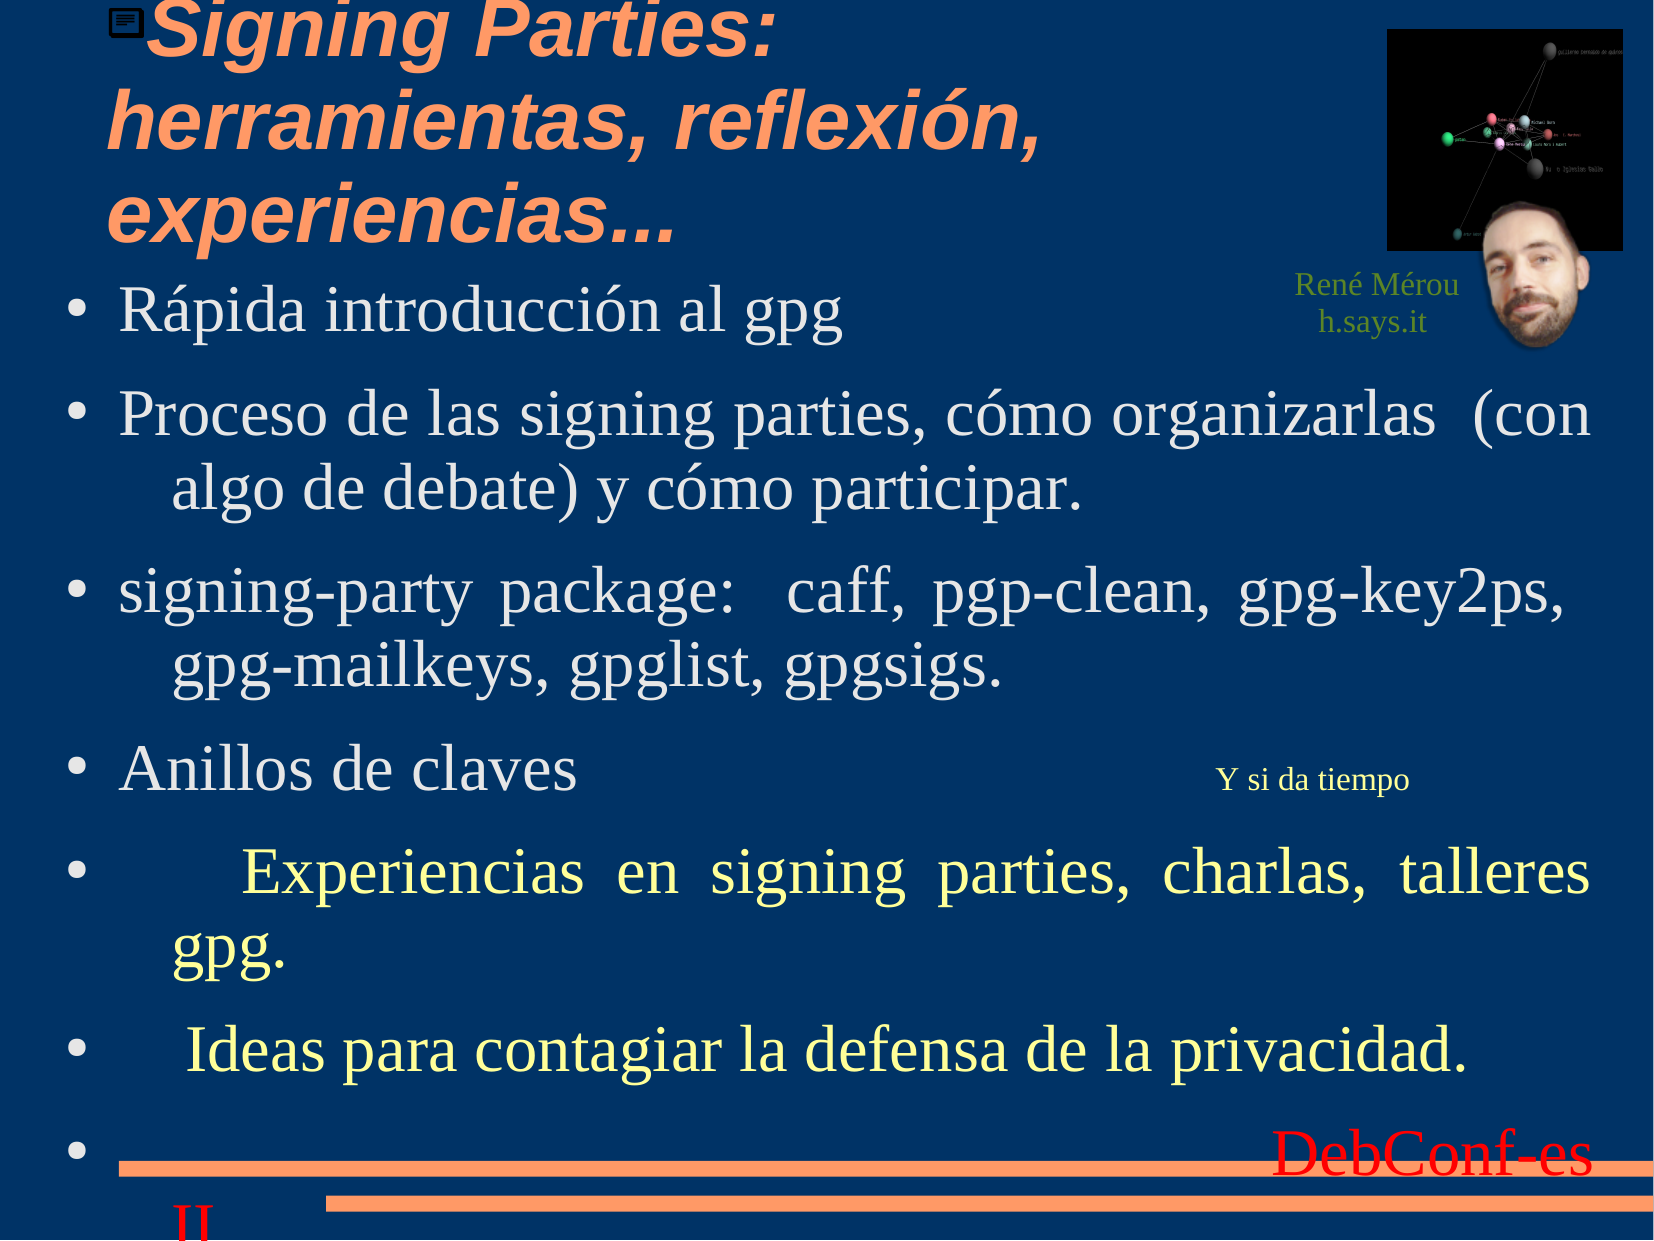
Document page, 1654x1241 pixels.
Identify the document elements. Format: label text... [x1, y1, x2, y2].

list Rápida introducción al gpg Proceso de las signing parties, cómo organizarlas (con algo de debate) y cómo participar. signing-party package: caff, pgp-clean, gpg-key2ps, gpg-mailkeys, gpglist, gpgsigs. Anillos de claves Y si da tiempo Experiencias en signing parties, charlas, talleres gpg. Ideas para contagiar la defensa de la privacidad. DebConf-es II [29, 271, 1595, 1176]
title Signing Parties: herramientas, reflexión, experiencias... [0, 0, 1288, 254]
picture [1387, 29, 1623, 355]
text_box René Mérou h.says.it [1269, 265, 1477, 340]
